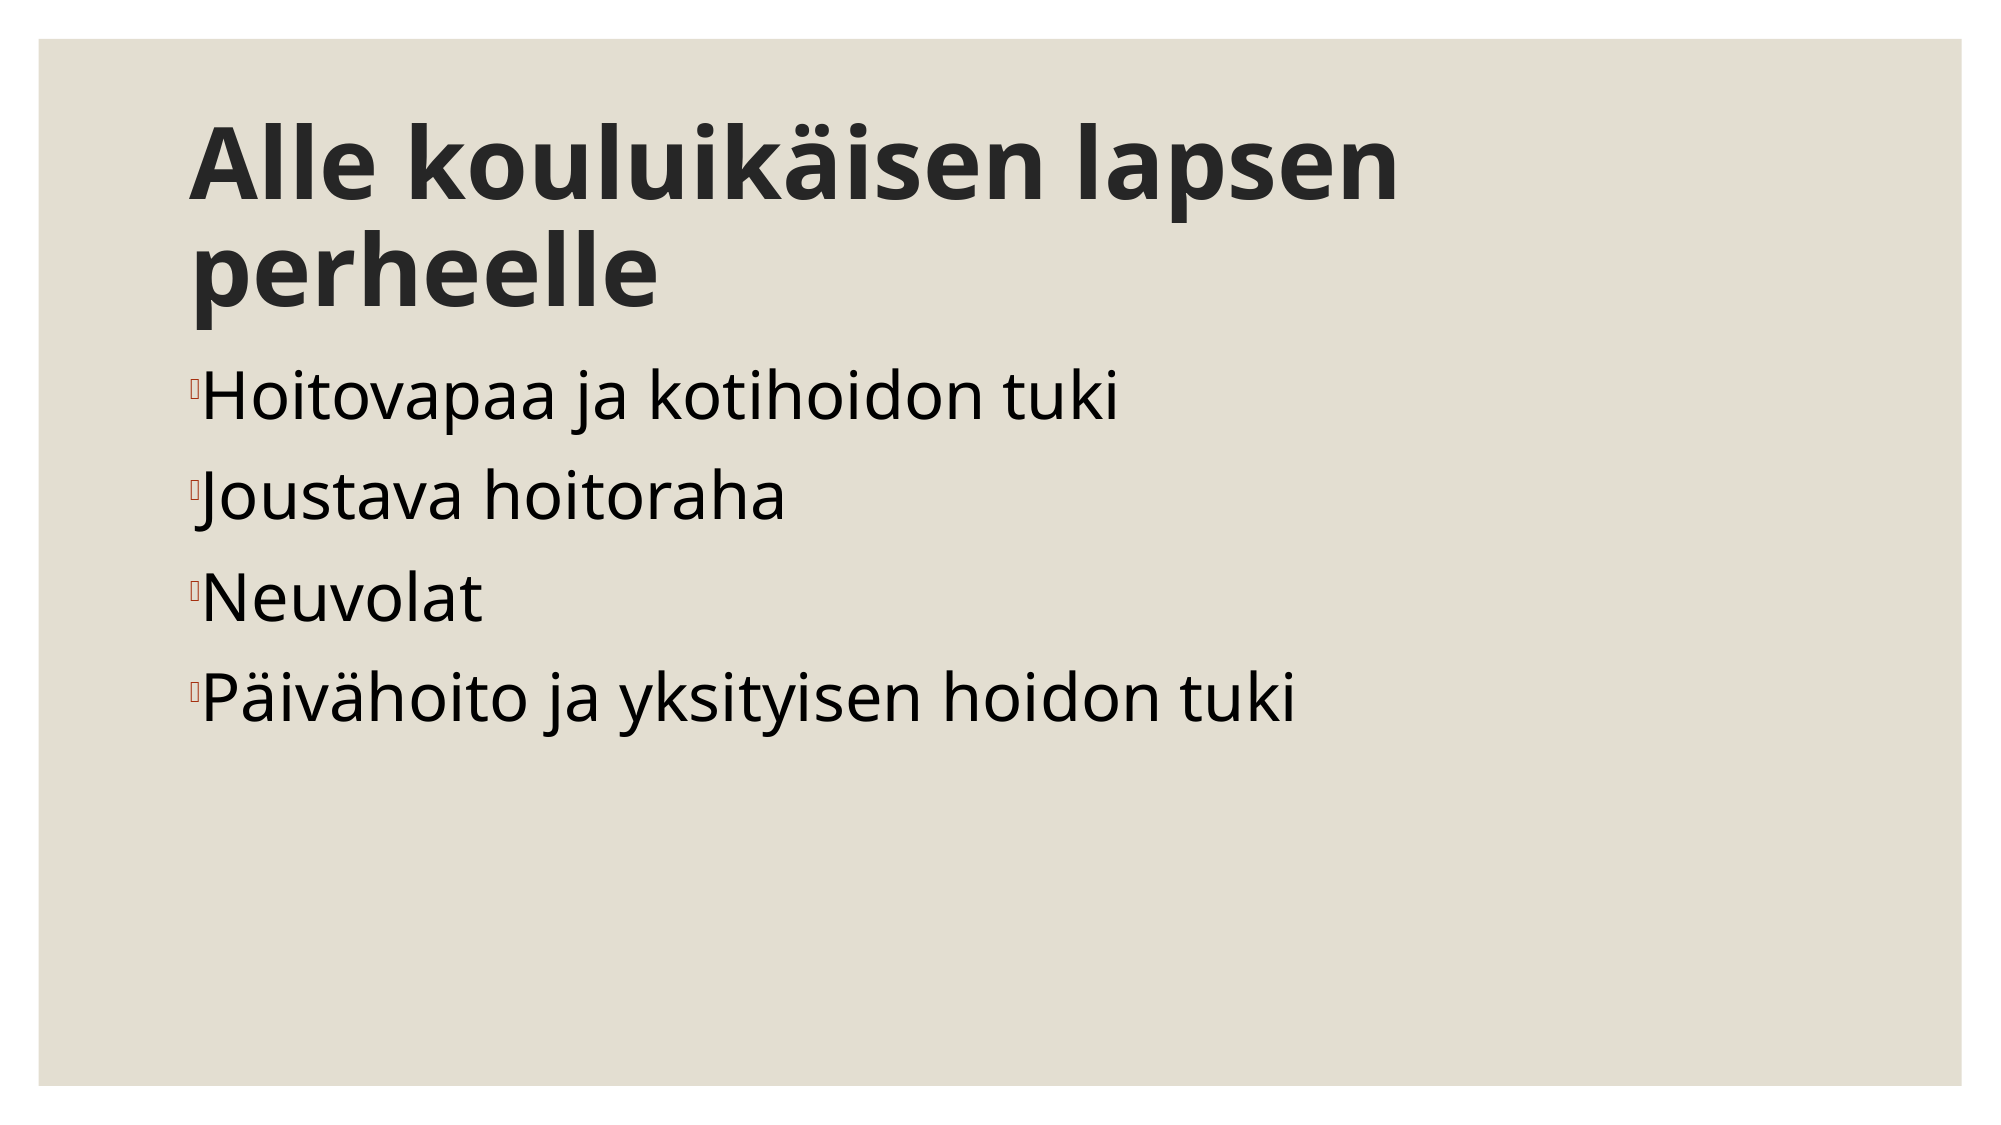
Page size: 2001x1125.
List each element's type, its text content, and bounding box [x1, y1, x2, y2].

title Alle kouluikäisen lapsen perheelle [174, 105, 1825, 331]
list Hoitovapaa ja kotihoidon tuki Joustava hoitoraha Neuvolat Päivähoito ja yksityisen hoidon tuki [174, 345, 1825, 990]
